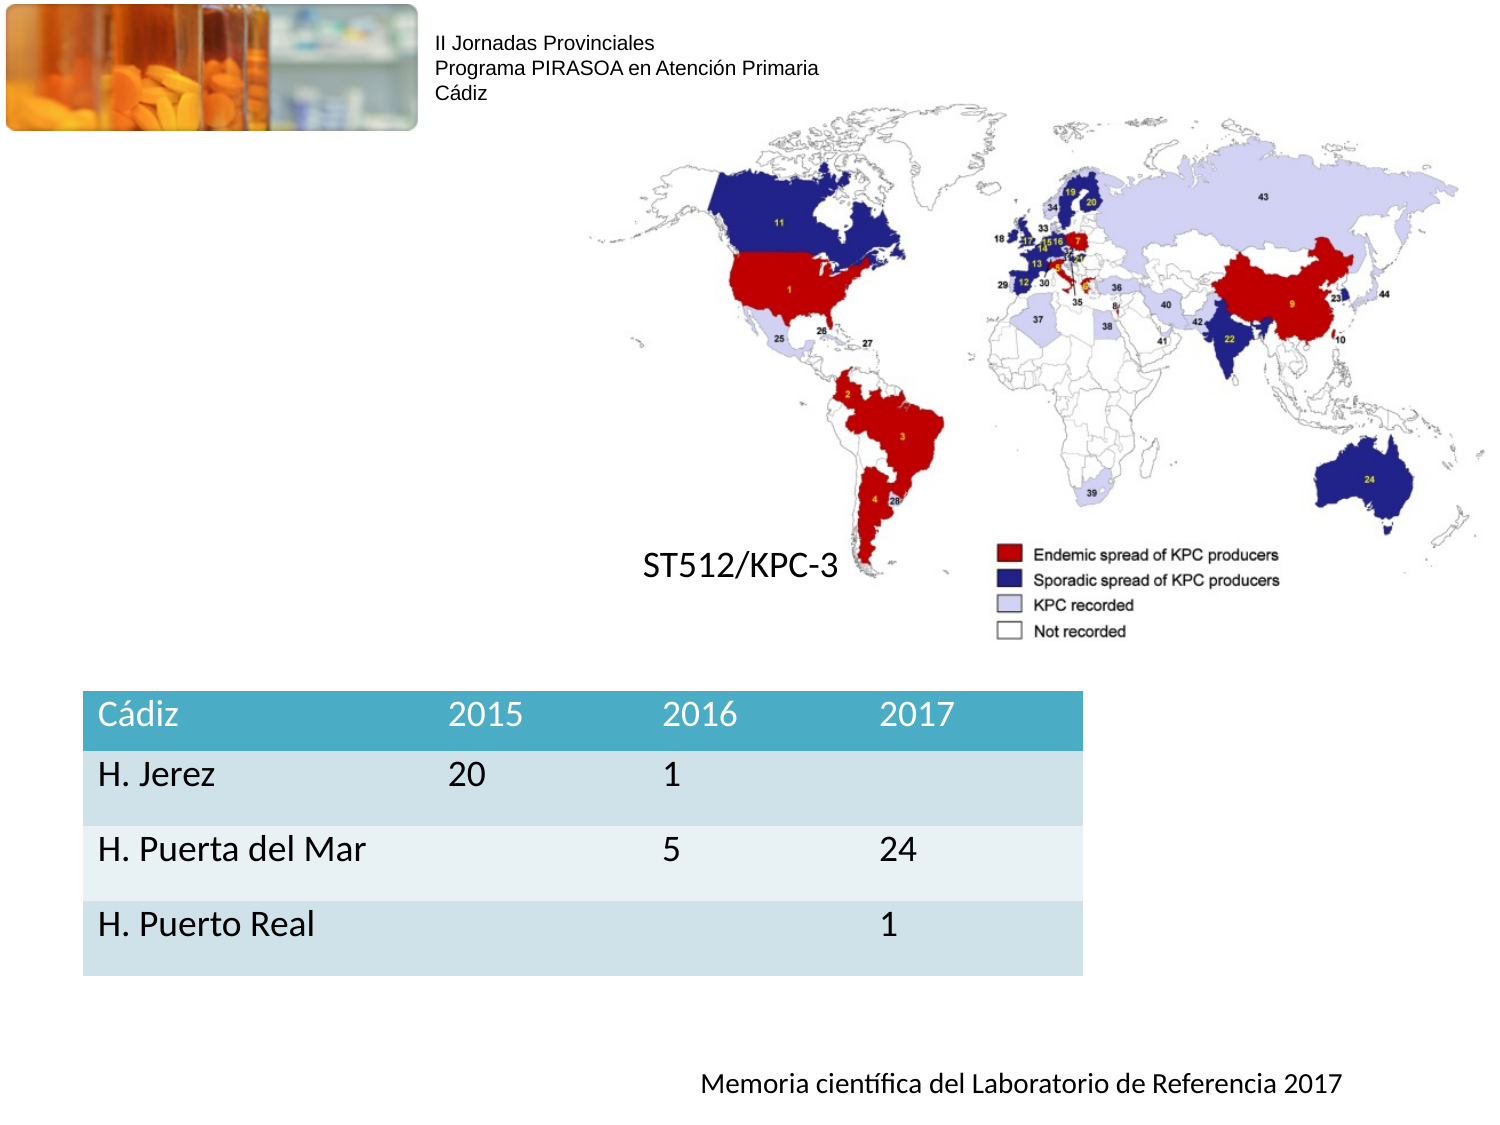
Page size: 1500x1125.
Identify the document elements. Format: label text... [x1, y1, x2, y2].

table_header 2016 [647, 691, 864, 751]
table_cell 20 [433, 751, 647, 826]
table_cell [433, 901, 647, 976]
table_header [1098, 642, 1159, 709]
table_cell [864, 751, 1083, 826]
text_box ST512/KPC-3 [628, 532, 854, 593]
picture [5, 4, 420, 131]
table_cell H. Puerta del Mar [83, 826, 433, 901]
table_header 2015 [433, 691, 647, 751]
table_cell 24 [864, 826, 1083, 901]
text_box Memoria científica del Laboratorio de Referencia 2017 [685, 1056, 1389, 1107]
picture [587, 102, 1487, 642]
table_cell [433, 826, 647, 901]
table_cell 1 [647, 751, 864, 826]
table_cell H. Jerez [83, 751, 433, 826]
table_cell 5 [647, 826, 864, 901]
text_box II Jornadas Provinciales Programa PIRASOA en Atención Primaria Cádiz [420, 22, 882, 112]
table_header 2017 [864, 691, 1083, 751]
table_cell [647, 901, 864, 976]
table_cell 1 [864, 901, 1083, 976]
table_header [1159, 642, 1500, 709]
table_header Cádiz [83, 691, 433, 751]
table_cell H. Puerto Real [83, 901, 433, 976]
